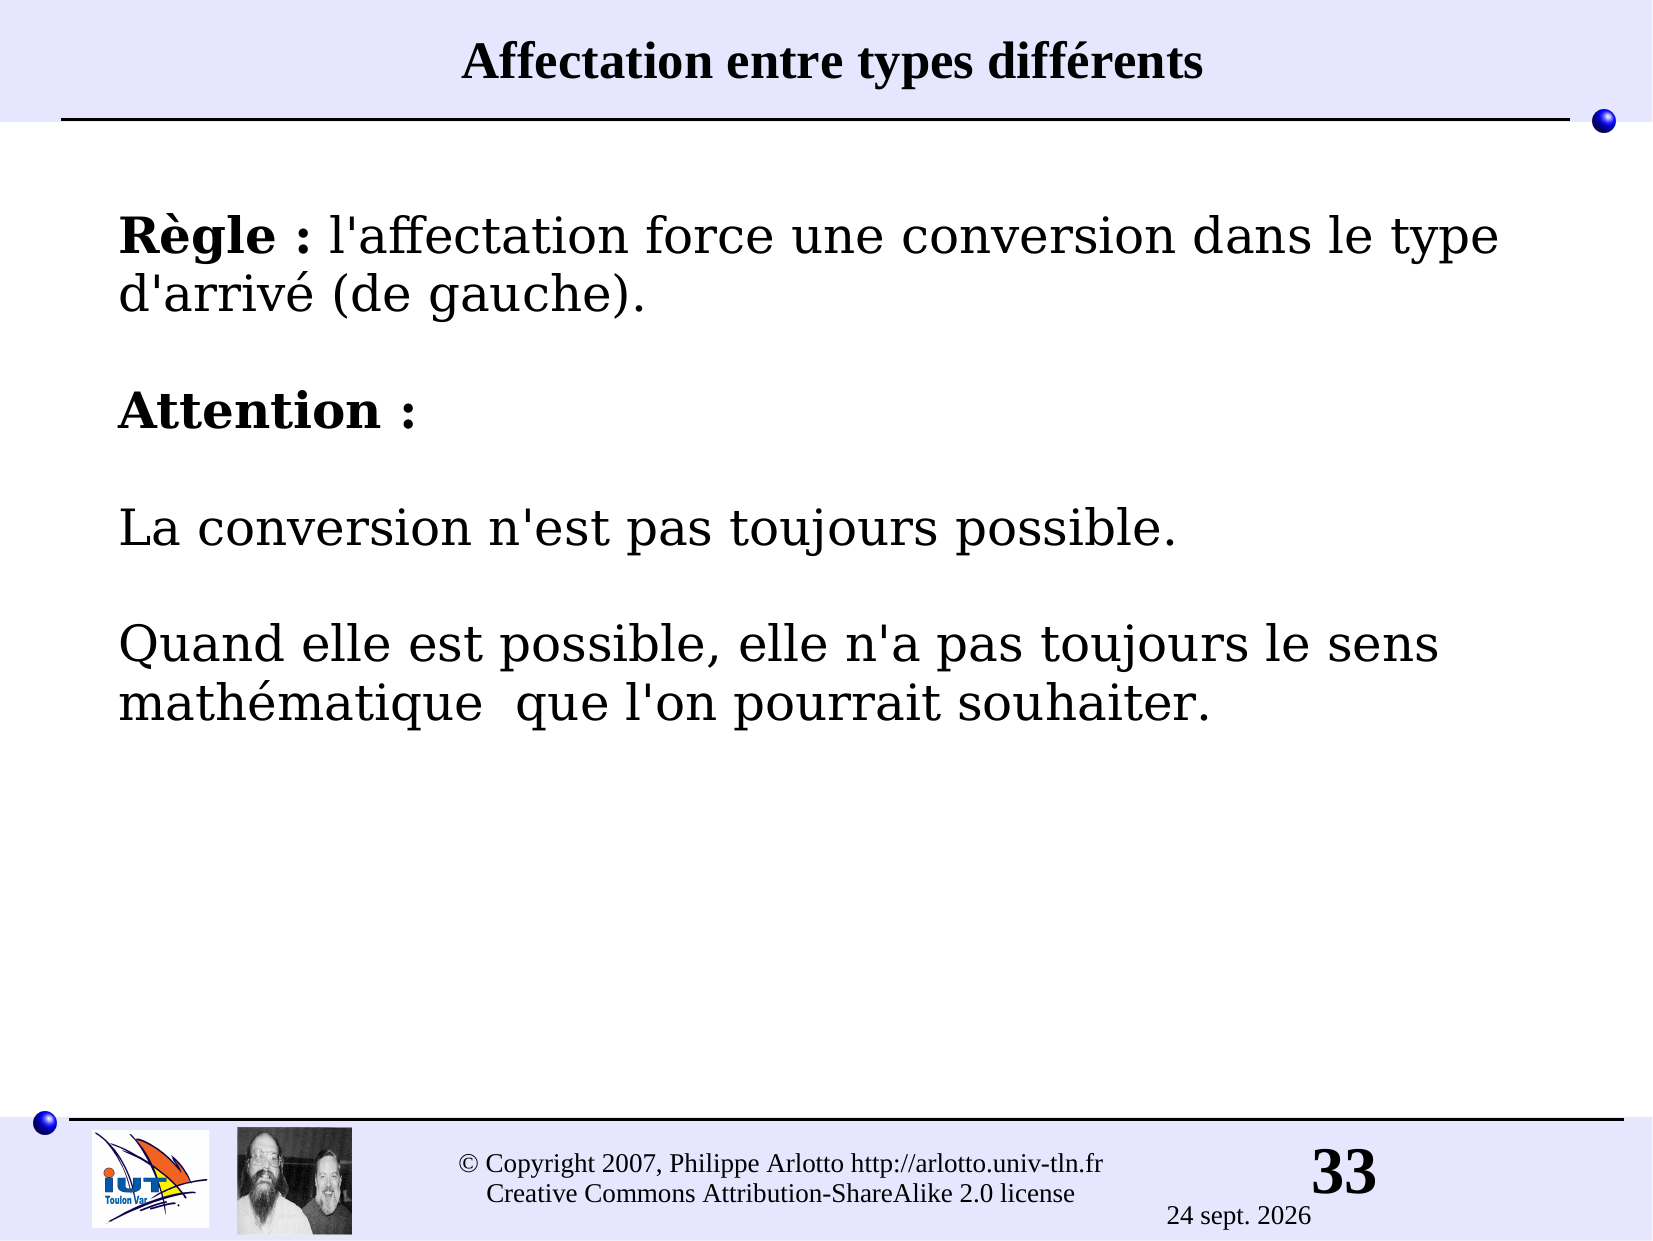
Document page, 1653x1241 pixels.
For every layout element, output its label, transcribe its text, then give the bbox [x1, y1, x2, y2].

title Affectation entre types différents [95, 14, 1585, 107]
picture [237, 1127, 352, 1235]
text_box Règle : l'affectation force une conversion dans le type d'arrivé (de gauche). Attention : La conversion n'est pas toujours possible. Quand elle est possible, elle n'a pas toujours le sens mathématique que l'on pourrait souhaiter. [118, 206, 1503, 793]
